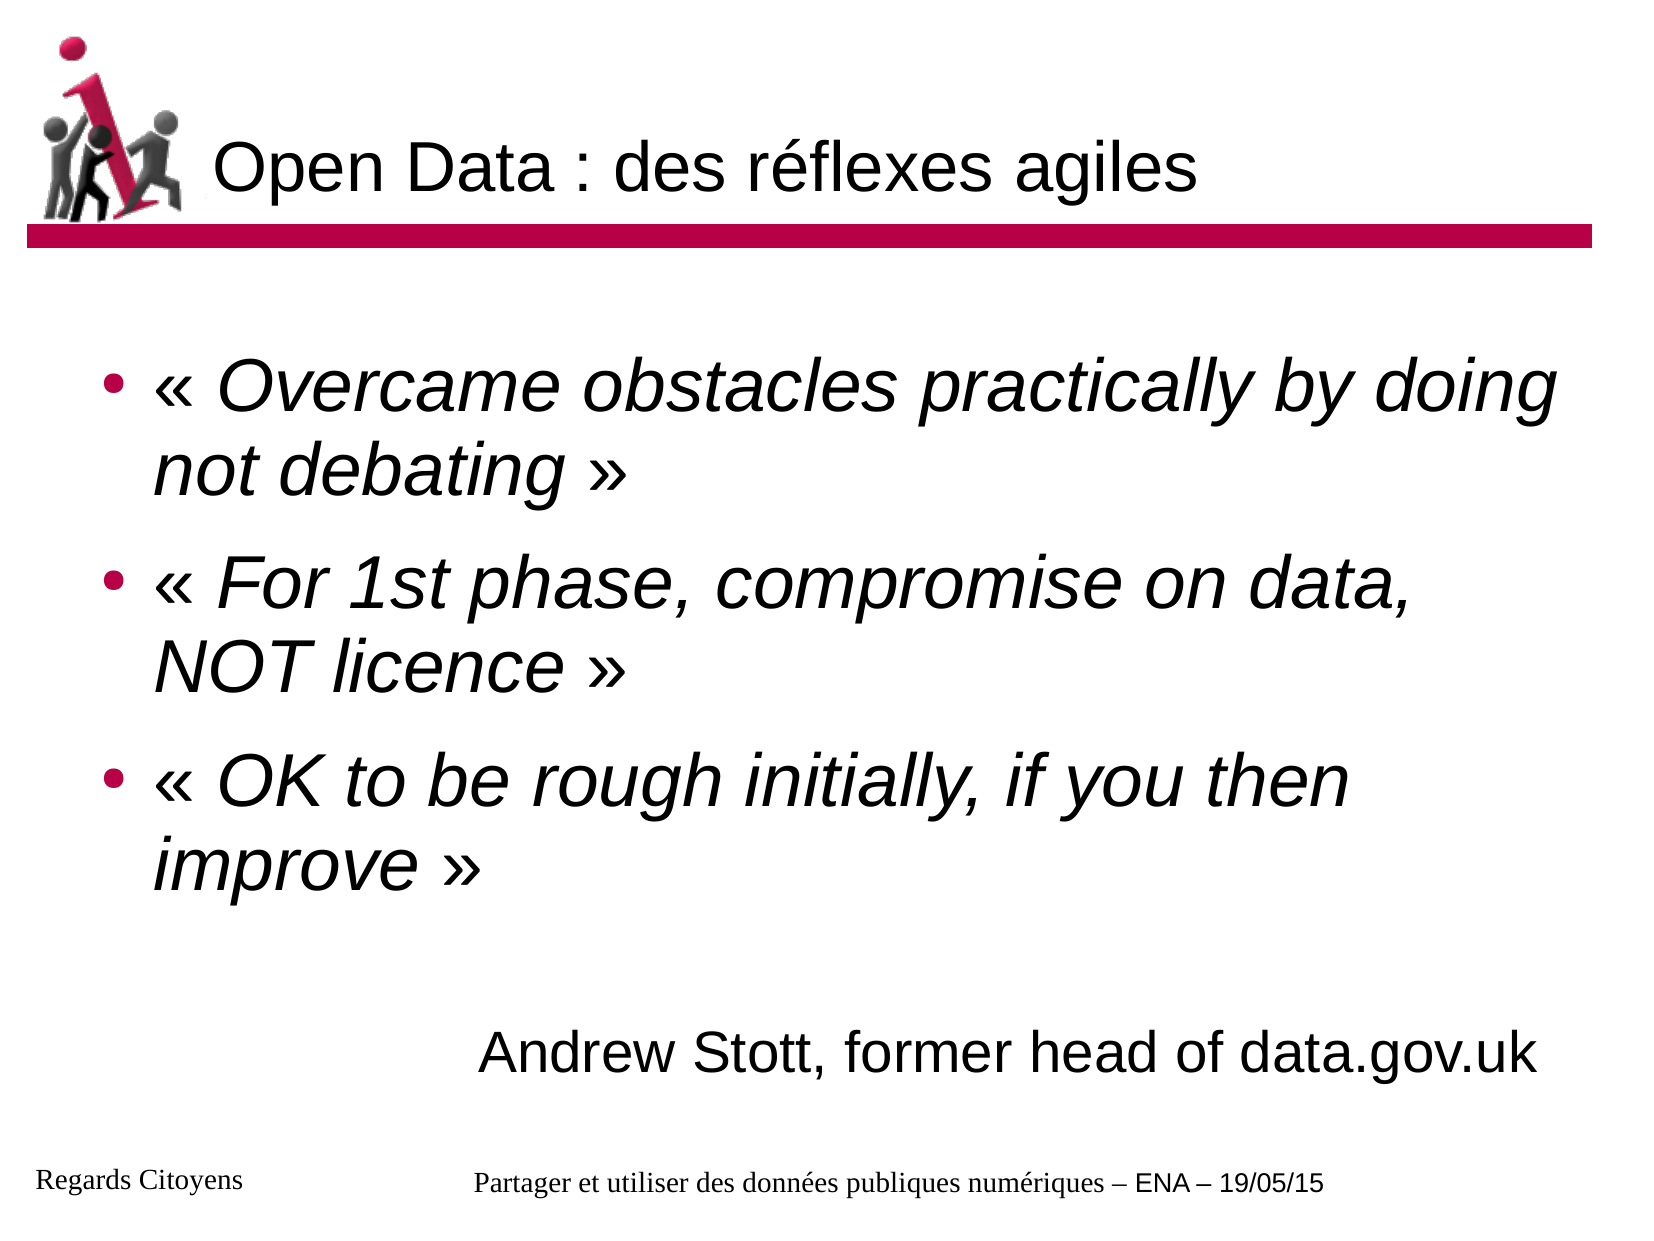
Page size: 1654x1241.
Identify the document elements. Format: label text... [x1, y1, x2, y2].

picture [27, 31, 208, 224]
list « Overcame obstacles practically by doing not debating » « For 1st phase, compromise on data, NOT licence » « OK to be rough initially, if you then improve » [82, 343, 1571, 1162]
text_box Andrew Stott, former head of data.gov.uk [442, 1012, 1625, 1093]
title Open Data : des réflexes agiles [212, 70, 1648, 264]
